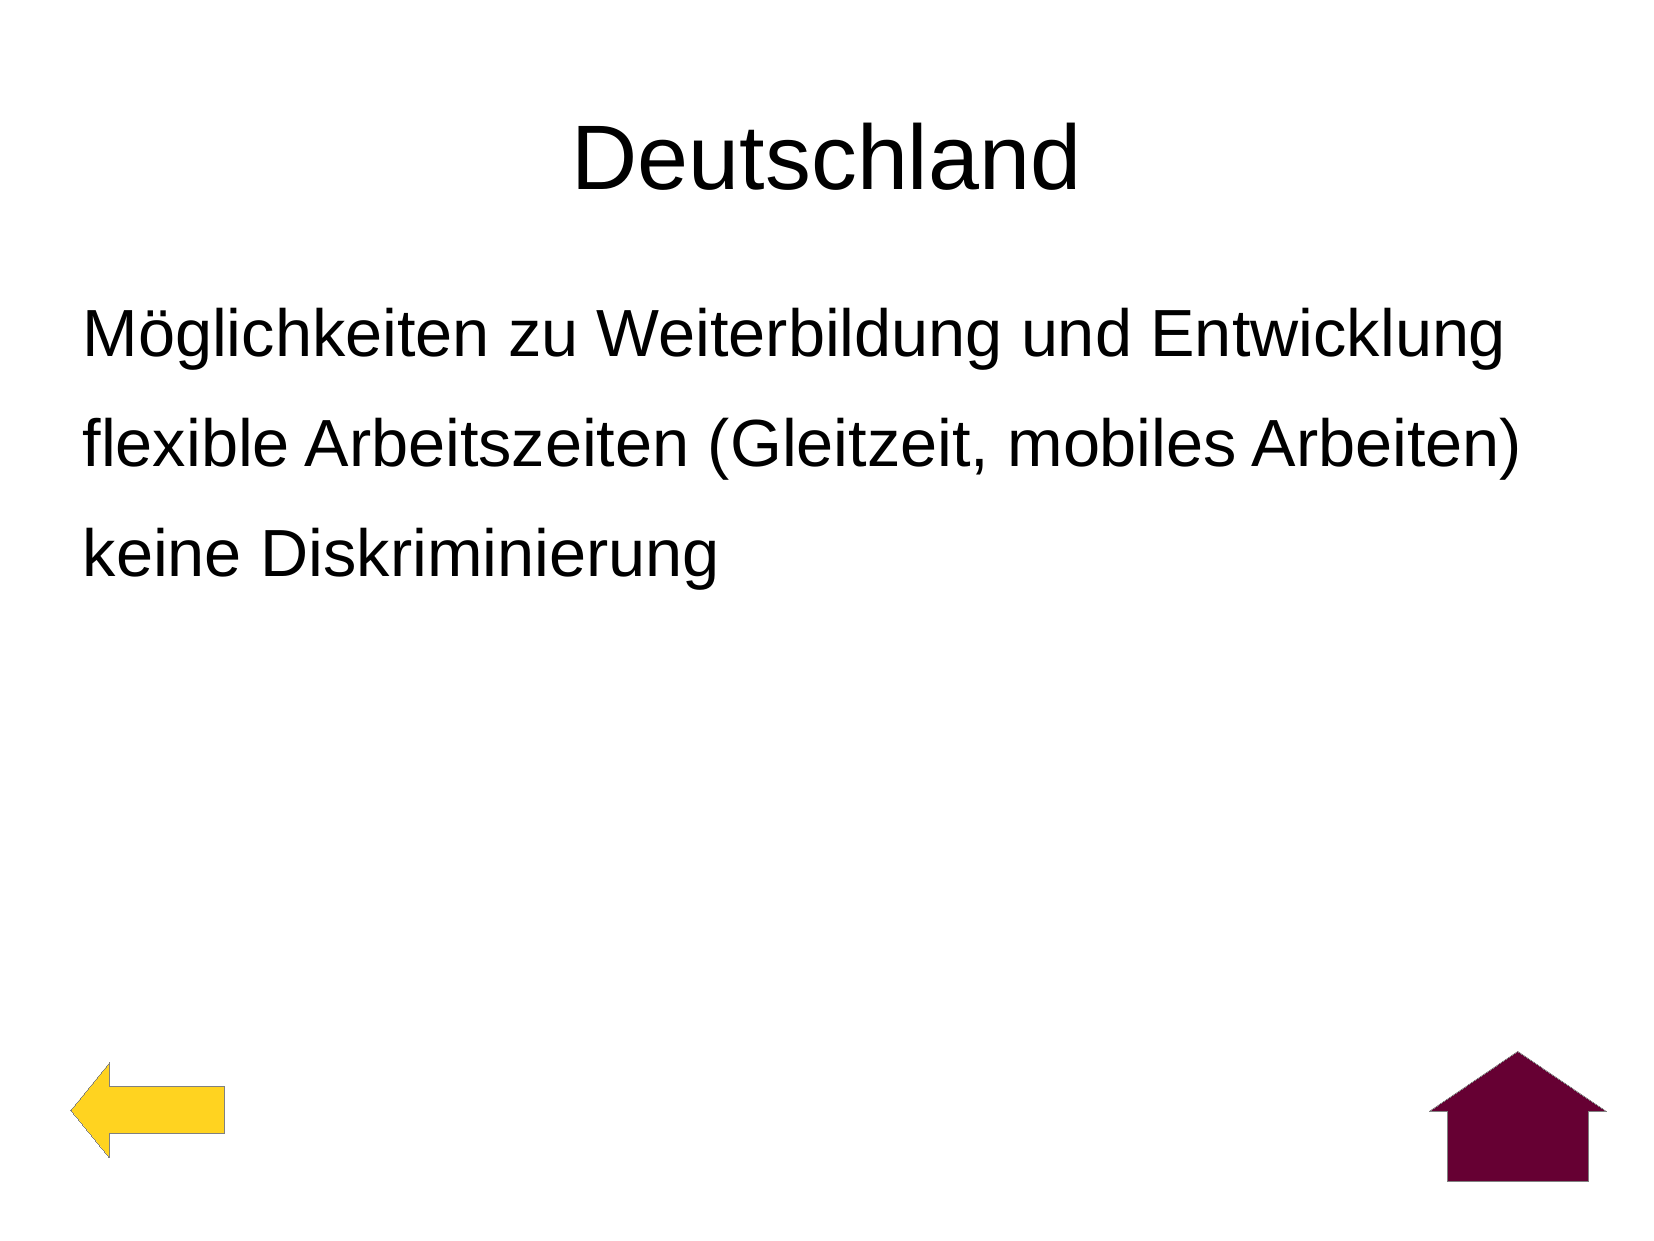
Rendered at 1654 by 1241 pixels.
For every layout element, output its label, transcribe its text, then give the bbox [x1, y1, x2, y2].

title Deutschland [82, 49, 1571, 257]
text_box [70, 1062, 225, 1158]
text_box [1429, 1051, 1607, 1182]
list Möglichkeiten zu Weiterbildung und Entwicklung flexible Arbeitszeiten (Gleitzeit, mobiles Arbeiten) keine Diskriminierung [82, 290, 1571, 1109]
